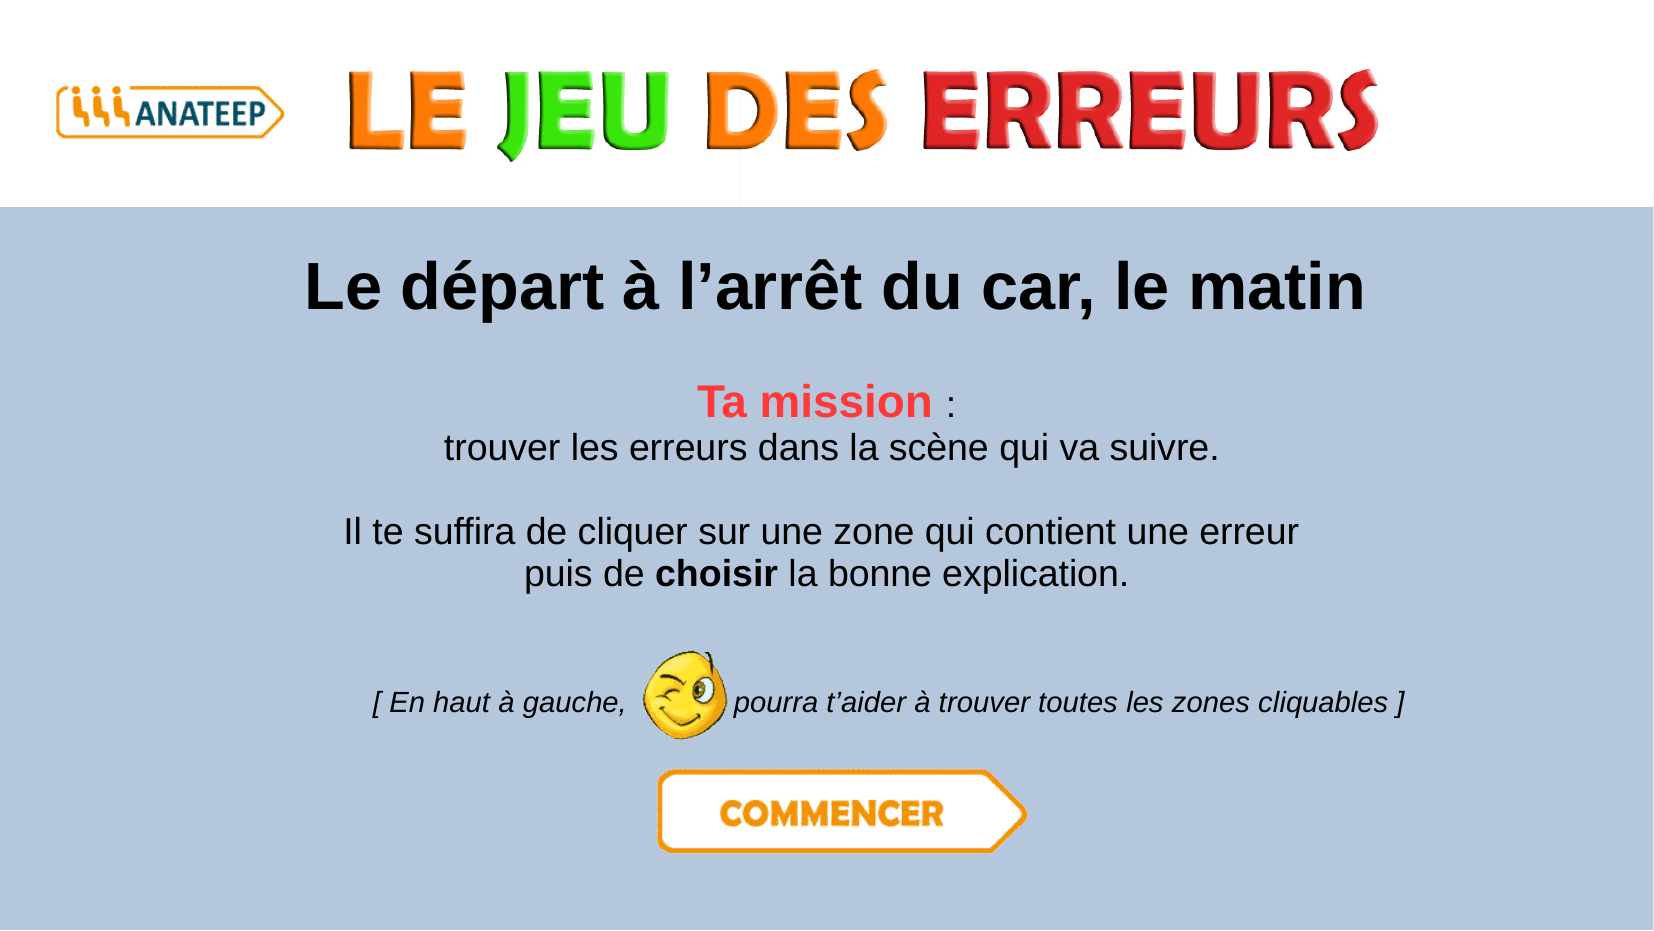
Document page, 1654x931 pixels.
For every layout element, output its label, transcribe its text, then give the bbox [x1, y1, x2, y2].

picture [655, 766, 1031, 857]
text_box Le départ à l’arrêt du car, le matin Ta mission : trouver les erreurs dans la scène qui va suivre. Il te suffira de cliquer sur une zone qui contient une erreur puis de choisir la bonne explication. [ En haut à gauche, pourra t’aider à trouver toutes les zones cliquables ] [0, 242, 1654, 729]
picture [0, 0, 1654, 207]
picture [637, 643, 732, 743]
